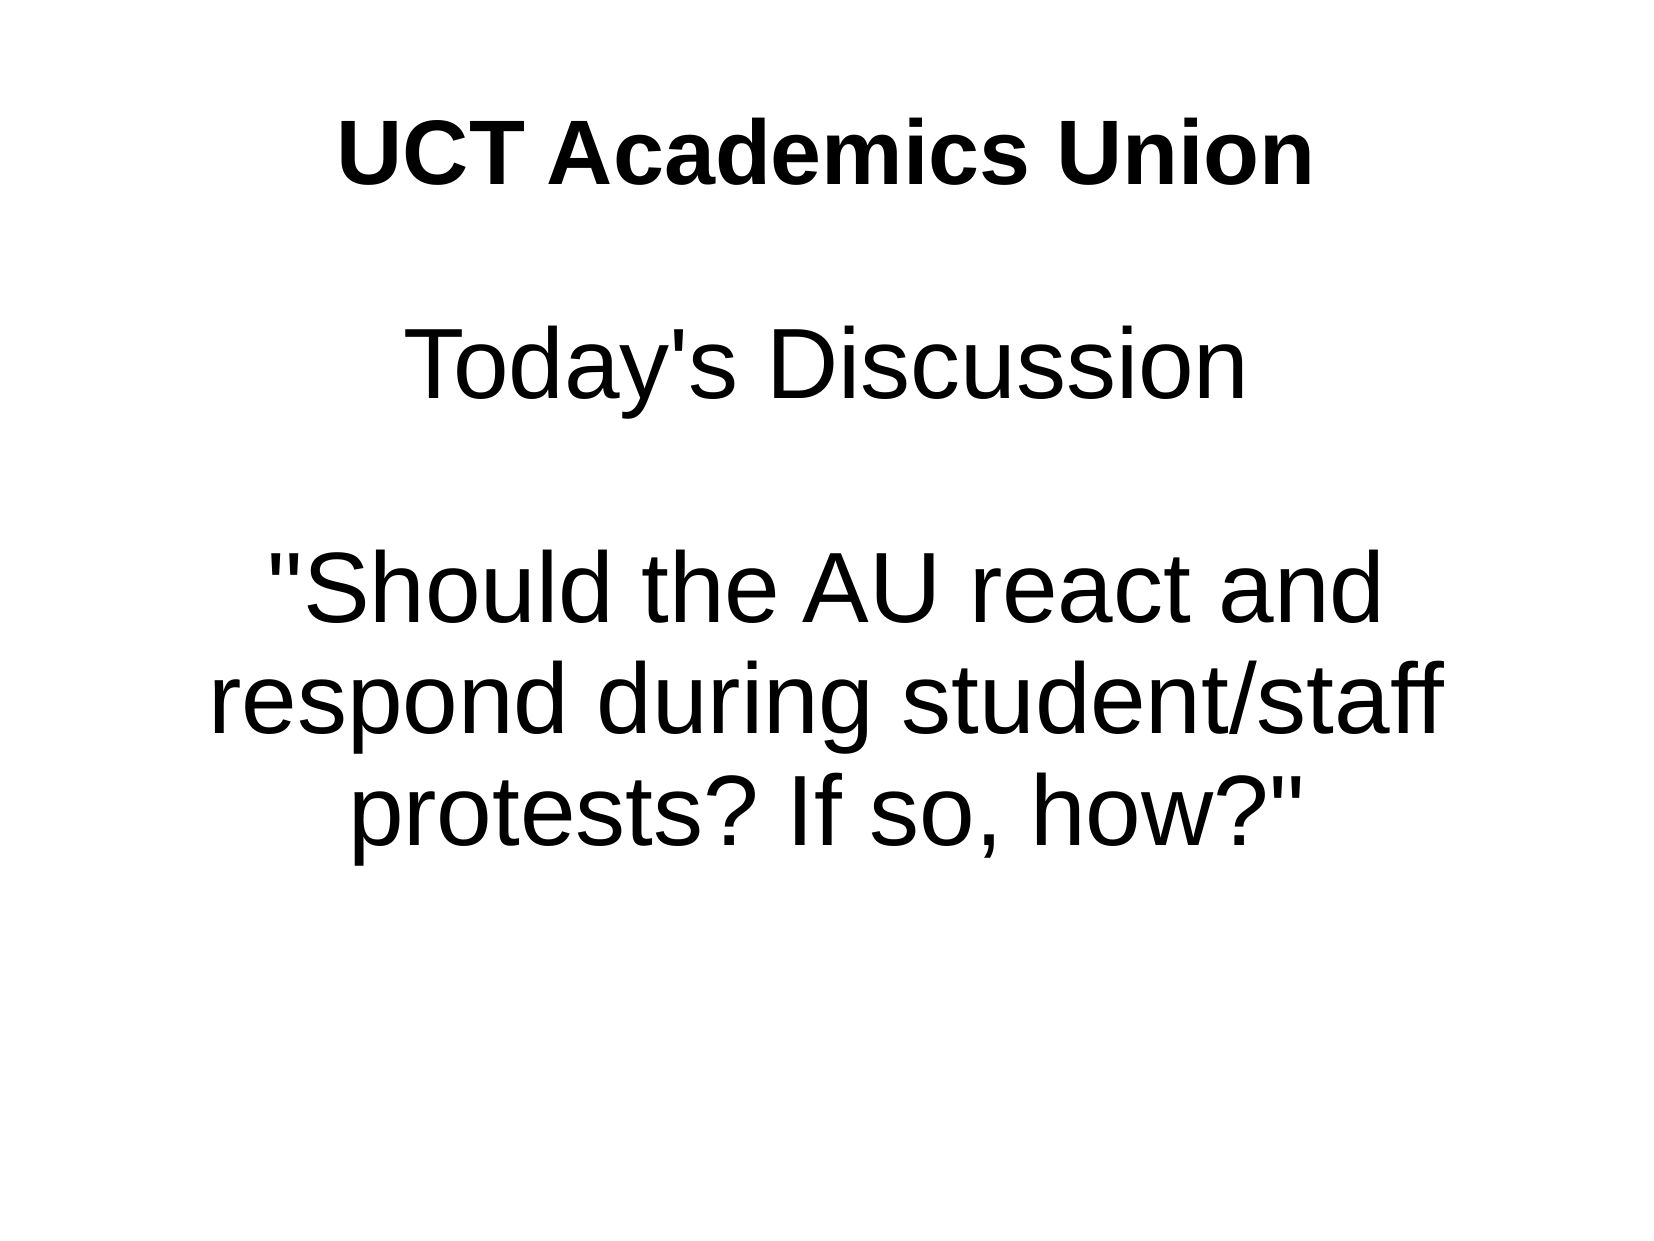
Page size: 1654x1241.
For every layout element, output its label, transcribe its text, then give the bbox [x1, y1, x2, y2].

subtitle Today's Discussion "Should the AU react and respond during student/staff protests? If so, how?" [82, 290, 1571, 1109]
title UCT Academics Union [82, 49, 1571, 257]
